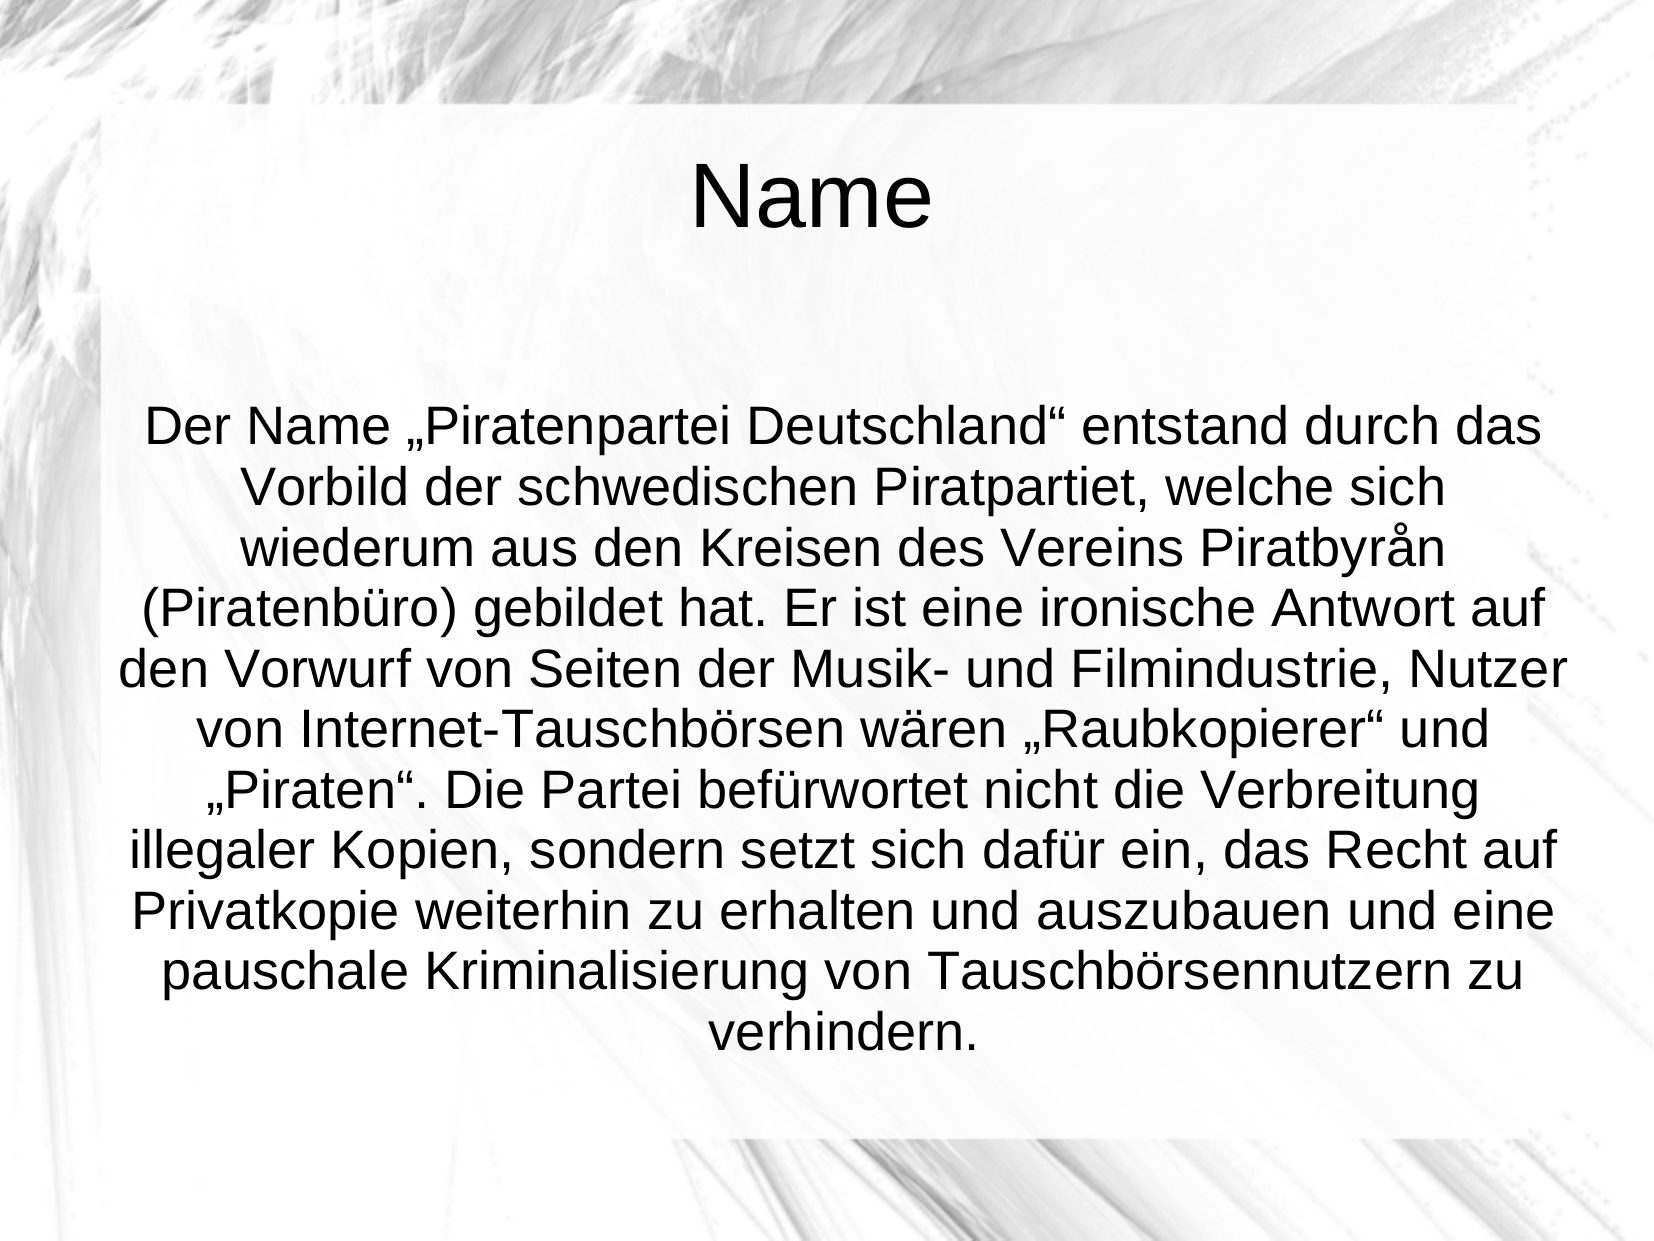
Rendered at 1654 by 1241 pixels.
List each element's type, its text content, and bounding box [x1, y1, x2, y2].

picture [0, 0, 1654, 1241]
title Name [118, 112, 1506, 281]
subtitle Der Name „Piratenpartei Deutschland“ entstand durch das Vorbild der schwedischen Piratpartiet, welche sich wiederum aus den Kreisen des Vereins Piratbyrån (Piratenbüro) gebildet hat. Er ist eine ironische Antwort auf den Vorwurf von Seiten der Musik- und Filmindustrie, Nutzer von Internet-Tauschbörsen wären „Raubkopierer“ und „Piraten“. Die Partei befürwortet nicht die Verbreitung illegaler Kopien, sondern setzt sich dafür ein, das Recht auf Privatkopie weiterhin zu erhalten und auszubauen und eine pauschale Kriminalisierung von Tauschbörsennutzern zu verhindern. [118, 327, 1571, 1131]
